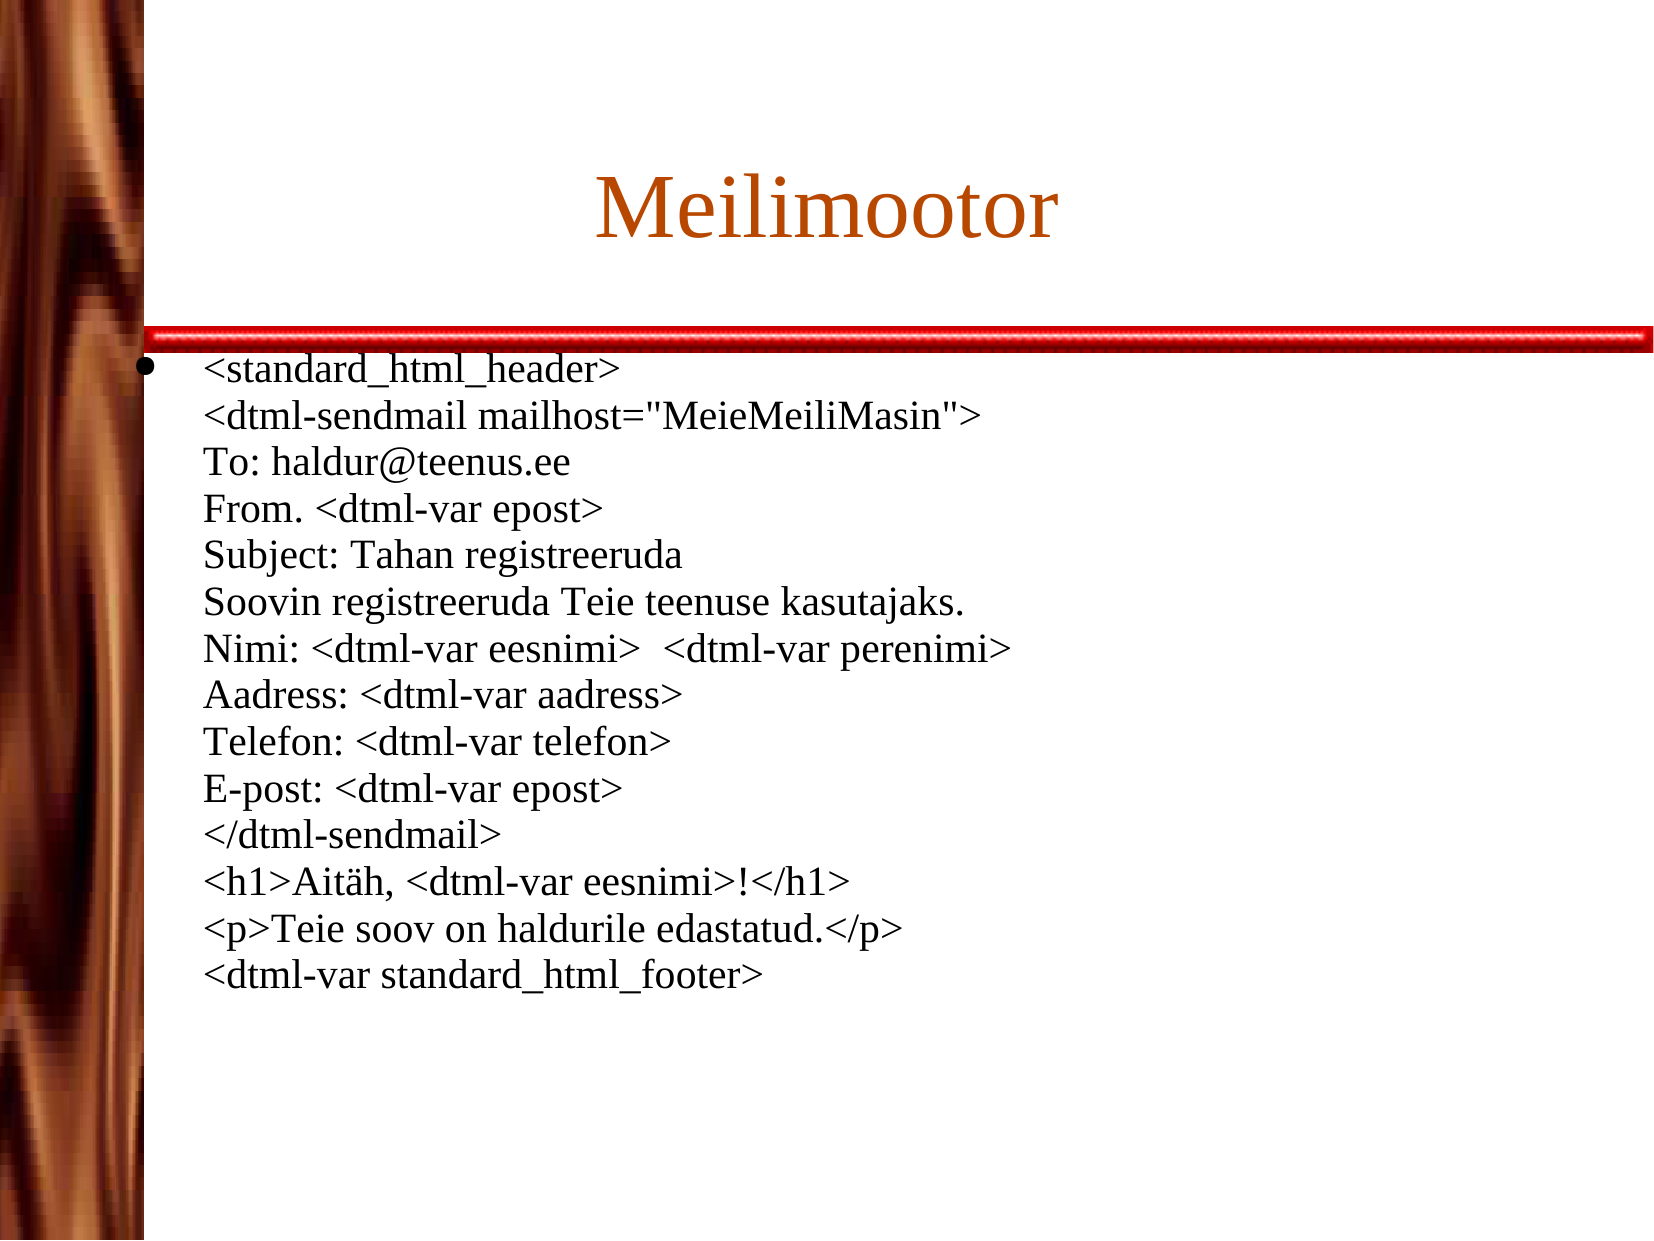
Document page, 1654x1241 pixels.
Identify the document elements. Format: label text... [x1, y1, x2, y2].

list <standard_html_header> <dtml-sendmail mailhost="MeieMeiliMasin"> To: haldur@teenus.ee From. <dtml-var epost> Subject: Tahan registreeruda Soovin registreeruda Teie teenuse kasutajaks. Nimi: <dtml-var eesnimi> <dtml-var perenimi> Aadress: <dtml-var aadress> Telefon: <dtml-var telefon> E-post: <dtml-var epost> </dtml-sendmail> <h1>Aitäh, <dtml-var eesnimi>!</h1> <p>Teie soov on haldurile edastatud.</p> <dtml-var standard_html_footer> [121, 344, 1533, 1130]
picture [0, 0, 1654, 1240]
title Meilimootor [121, 100, 1533, 312]
